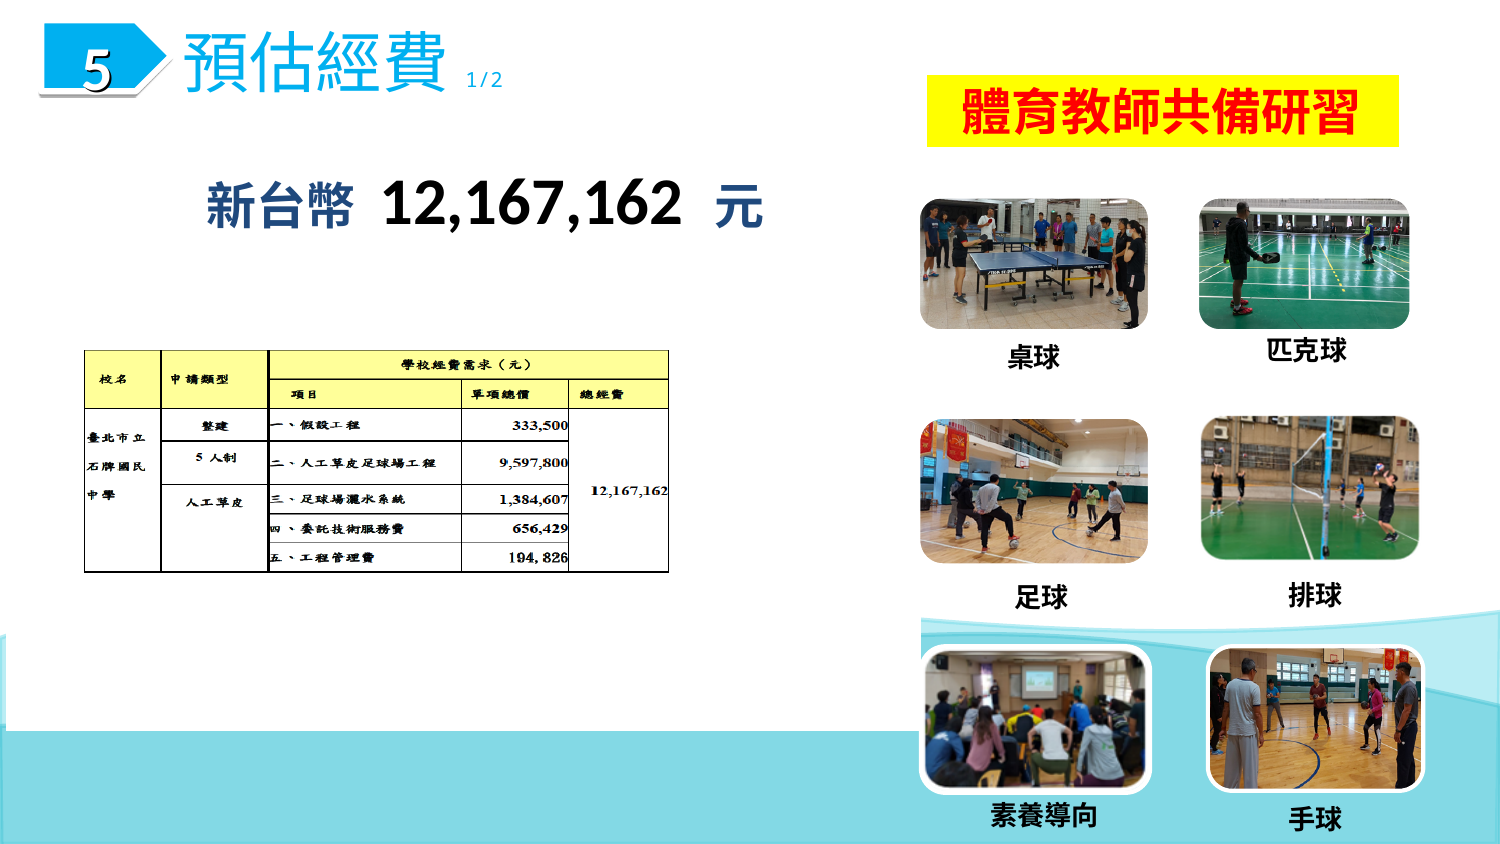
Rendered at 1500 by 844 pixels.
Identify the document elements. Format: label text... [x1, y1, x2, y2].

text_box 素養導向 [966, 786, 1123, 844]
text_box 新台幣 12,167,162 元 [195, 152, 819, 243]
text_box [917, 196, 1151, 332]
text_box [1207, 646, 1424, 791]
chart [6, 255, 921, 731]
text_box 體育教師共備研習 [927, 75, 1399, 147]
text_box [76, 10, 708, 98]
text_box 排球 [1234, 566, 1398, 618]
text_box [1197, 196, 1412, 332]
text_box [918, 416, 1151, 566]
text_box 足球 [959, 569, 1124, 621]
text_box 手球 [1237, 790, 1394, 844]
text_box 匹克球 [1228, 322, 1386, 381]
text_box 5 [41, 20, 171, 92]
text_box [76, 57, 171, 98]
text_box 預估經費1/2 [171, 15, 550, 108]
text_box 桌球 [955, 329, 1113, 388]
text_box [920, 646, 1151, 793]
text_box [1197, 412, 1424, 564]
